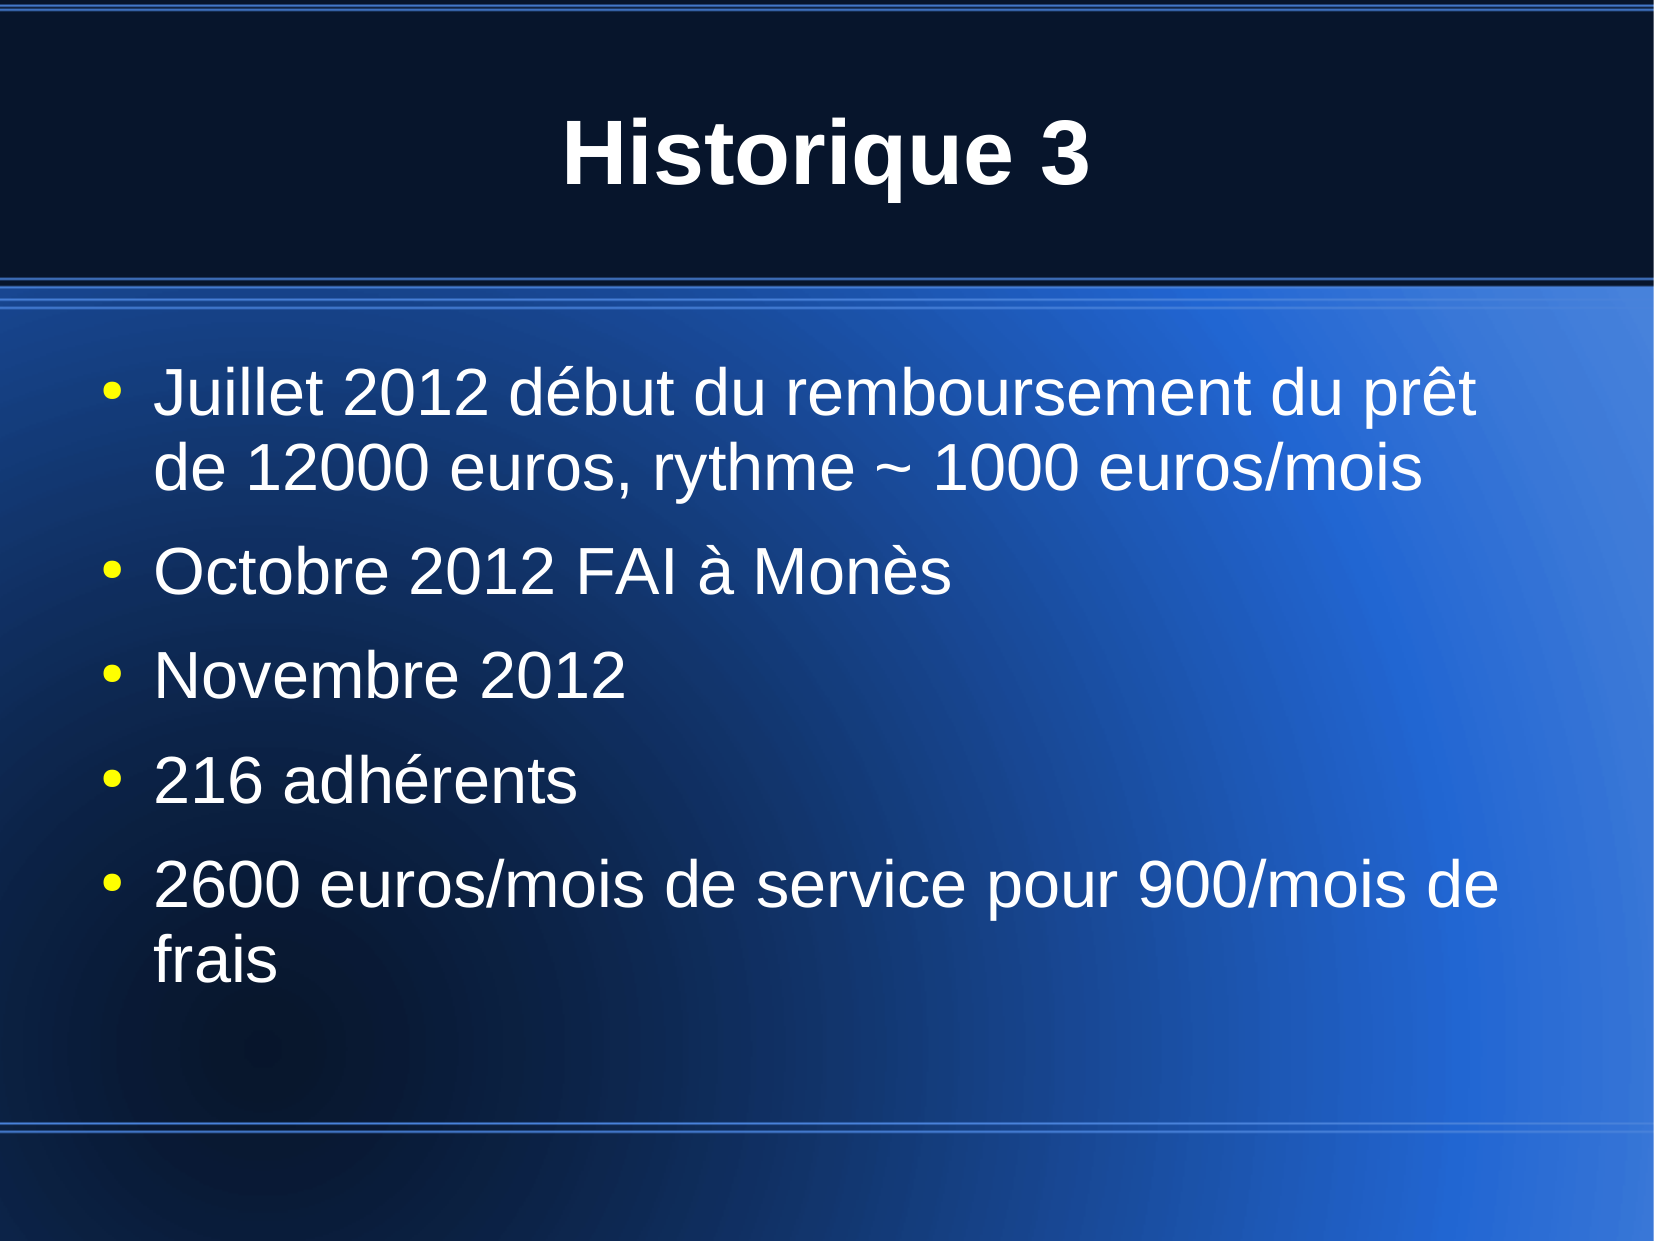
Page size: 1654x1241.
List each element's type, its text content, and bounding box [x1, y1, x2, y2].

title Historique 3 [82, 56, 1571, 250]
list Juillet 2012 début du remboursement du prêt de 12000 euros, rythme ~ 1000 euros/mois Octobre 2012 FAI à Monès Novembre 2012 216 adhérents 2600 euros/mois de service pour 900/mois de frais [82, 355, 1571, 1159]
picture [0, 0, 1654, 1241]
